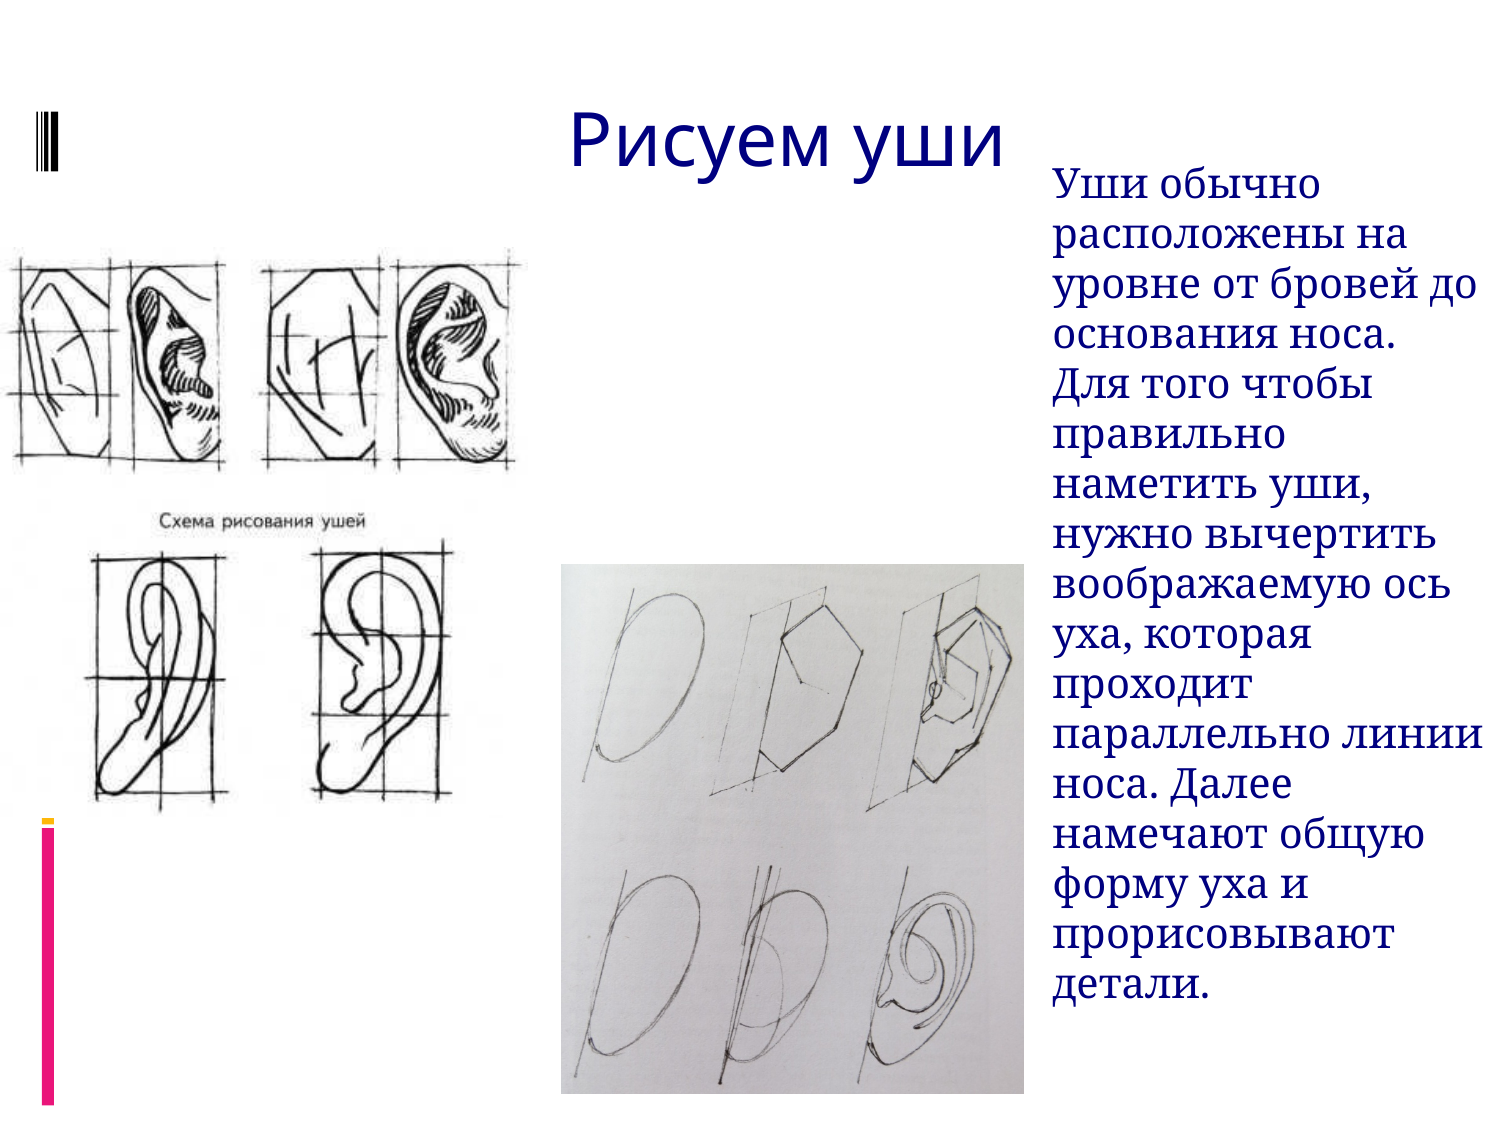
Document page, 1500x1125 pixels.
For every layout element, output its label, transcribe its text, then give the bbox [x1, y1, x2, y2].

list Уши обычно расположены на уровне от бровей до основания носа. Для того чтобы правильно наметить уши, нужно вычертить воображаемую ось уха, которая проходит параллельно линии носа. Далее намечают общую форму уха и прорисовывают детали. [1037, 149, 1500, 958]
picture [561, 564, 1024, 1094]
title Рисуем уши [150, 83, 1425, 234]
picture [0, 247, 528, 818]
